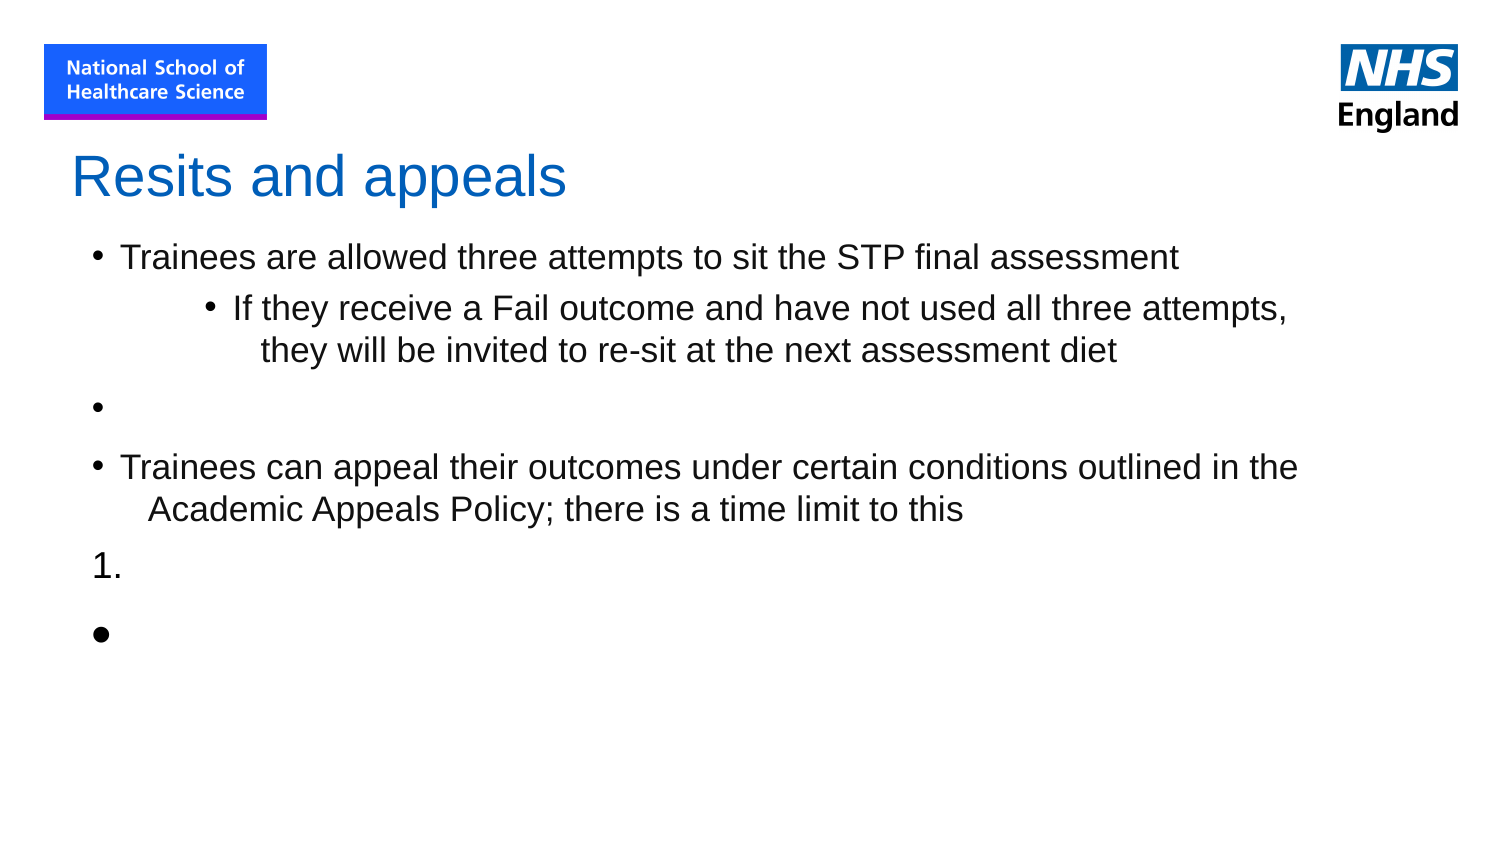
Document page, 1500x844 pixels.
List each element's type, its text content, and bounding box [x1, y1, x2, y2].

title Resits and appeals [56, 138, 1351, 220]
list Trainees are allowed three attempts to sit the STP final assessment If they receive a Fail outcome and have not used all three attempts, they will be invited to re-sit at the next assessment diet Trainees can appeal their outcomes under certain conditions outlined in the Academic Appeals Policy; there is a time limit to this [76, 226, 1371, 763]
